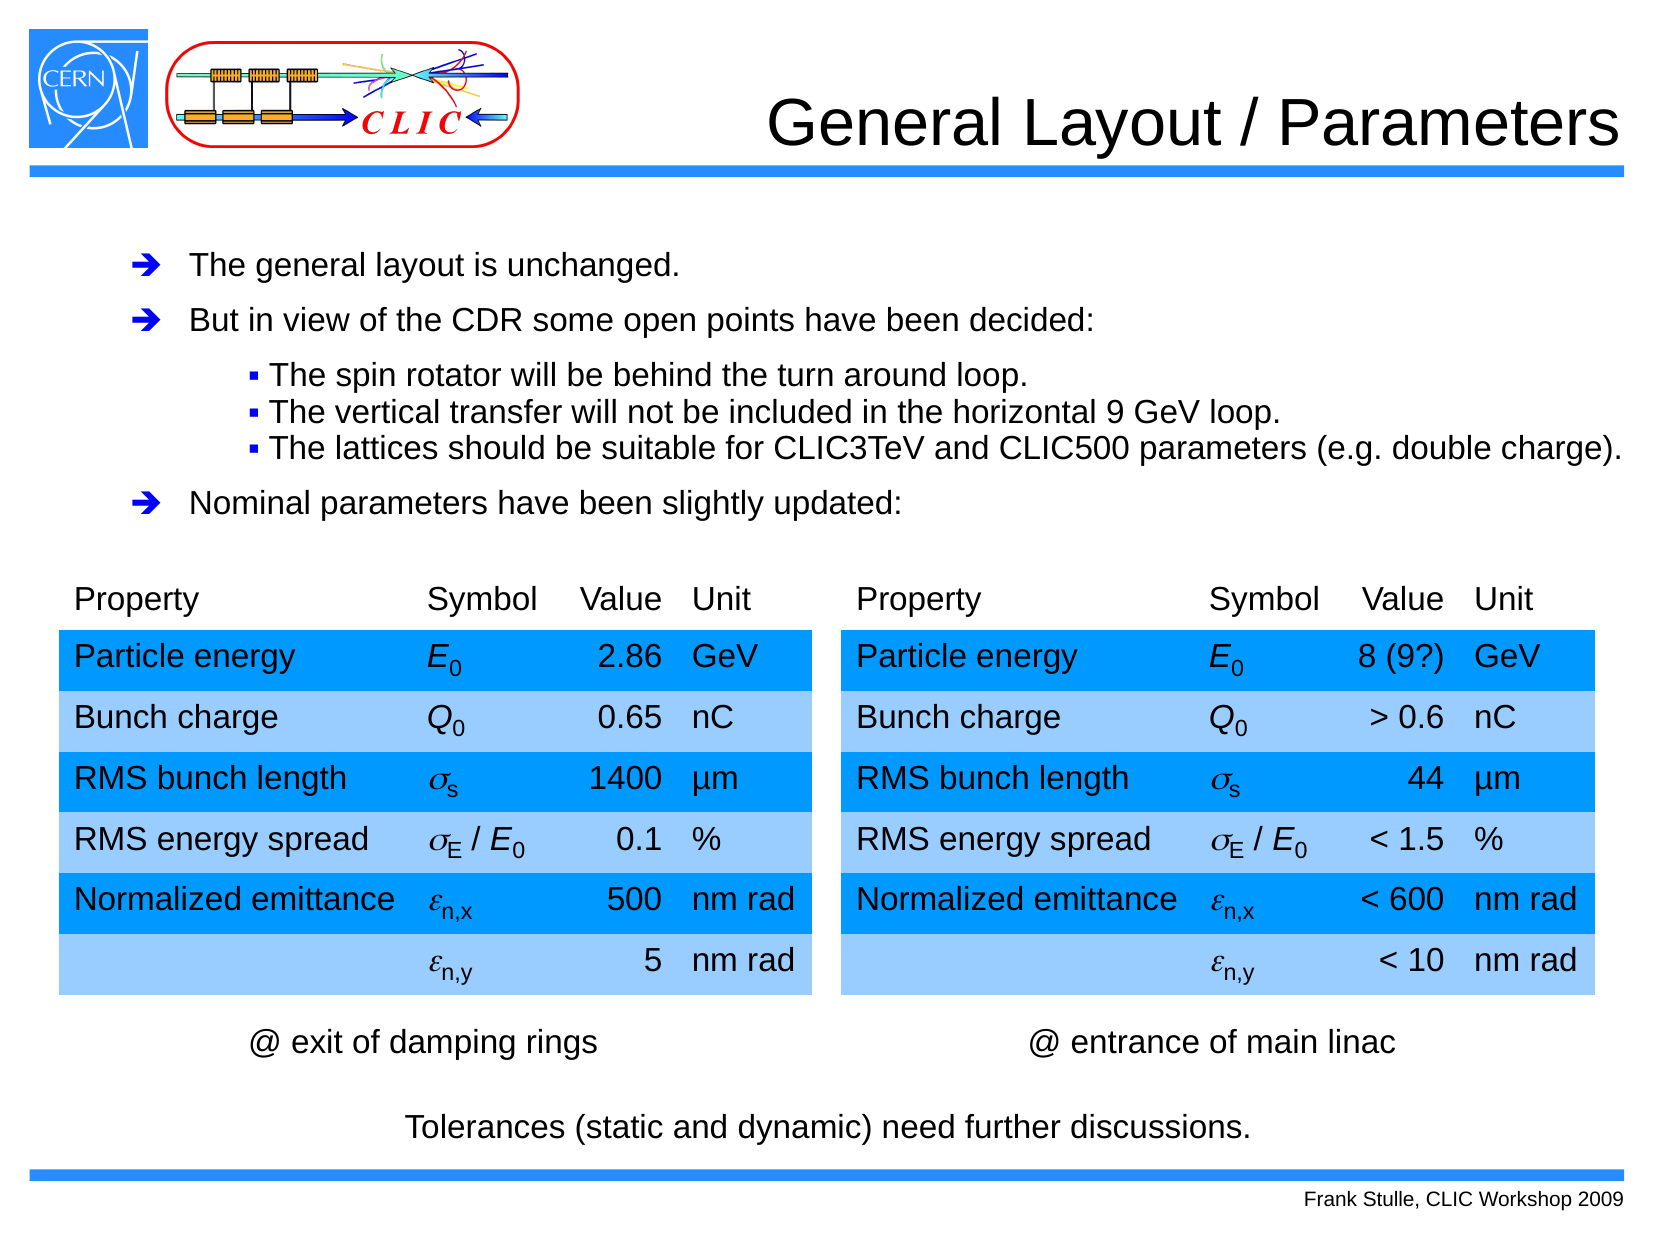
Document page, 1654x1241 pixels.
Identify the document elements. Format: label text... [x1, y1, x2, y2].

table_cell 0.1 [558, 812, 677, 873]
table_header Unit [1459, 573, 1595, 630]
table_cell < 10 [1340, 934, 1459, 995]
table_cell GeV [1459, 630, 1595, 691]
table_cell en,y [412, 934, 558, 995]
table_cell Normalized emittance [841, 873, 1194, 934]
table_cell en,x [412, 873, 558, 934]
table_cell sE / E0 [1194, 812, 1340, 873]
table_cell µm [1459, 752, 1595, 812]
table_cell en,y [1194, 934, 1340, 995]
table_cell 44 [1340, 752, 1459, 812]
table_cell µm [677, 752, 812, 812]
table_cell en,x [1194, 873, 1340, 934]
table_cell Bunch charge [59, 691, 412, 752]
table_cell 1400 [558, 752, 677, 812]
table_cell 500 [558, 873, 677, 934]
text_box Tolerances (static and dynamic) need further discussions. [389, 1101, 1268, 1154]
table_cell [841, 934, 1194, 995]
table_header Symbol [412, 573, 558, 630]
table_header Symbol [1194, 573, 1340, 630]
table_cell Particle energy [841, 630, 1194, 691]
table_cell ss [412, 752, 558, 812]
table_cell 2.86 [558, 630, 677, 691]
table_cell nm rad [677, 873, 812, 934]
table_header Value [1340, 573, 1459, 630]
title General Layout / Parameters [134, 79, 1623, 166]
table_header Property [59, 573, 412, 630]
table_cell nm rad [1459, 873, 1595, 934]
table_cell RMS bunch length [841, 752, 1194, 812]
table_cell > 0.6 [1340, 691, 1459, 752]
table_cell % [677, 812, 812, 873]
table_cell RMS energy spread [841, 812, 1194, 873]
table_cell nC [677, 691, 812, 752]
table_cell E0 [412, 630, 558, 691]
text_box  The general layout is unchanged.  But in view of the CDR some open points have been decided: ▪ The spin rotator will be behind the turn around loop. ▪ The vertical transfer will not be included in the horizontal 9 GeV loop. ▪ The lattices should be suitable for CLIC3TeV and CLIC500 parameters (e.g. double charge).  Nominal parameters have been slightly updated: [115, 239, 1641, 538]
table_cell E0 [1194, 630, 1340, 691]
table_cell nm rad [677, 934, 812, 995]
table_cell Normalized emittance [59, 873, 412, 934]
picture [165, 41, 520, 79]
table_cell ss [1194, 752, 1340, 812]
table_header Property [841, 573, 1194, 630]
table_cell 0.65 [558, 691, 677, 752]
text_box @ entrance of main linac [1012, 1015, 1412, 1068]
table_header Value [558, 573, 677, 630]
table_cell nm rad [1459, 934, 1595, 995]
table_cell RMS energy spread [59, 812, 412, 873]
table_cell sE / E0 [412, 812, 558, 873]
table_cell [59, 934, 412, 995]
table_cell Bunch charge [841, 691, 1194, 752]
table_cell < 600 [1340, 873, 1459, 934]
text_box @ exit of damping rings [233, 1015, 615, 1068]
table_cell 5 [558, 934, 677, 995]
table_cell 8 (9?) [1340, 630, 1459, 691]
table_header Unit [677, 573, 812, 630]
table_cell Q0 [412, 691, 558, 752]
table_cell RMS bunch length [59, 752, 412, 812]
table_cell < 1.5 [1340, 812, 1459, 873]
table_cell Particle energy [59, 630, 412, 691]
table_cell GeV [677, 630, 812, 691]
table_cell Q0 [1194, 691, 1340, 752]
table_cell % [1459, 812, 1595, 873]
table_cell nC [1459, 691, 1595, 752]
picture [29, 29, 148, 148]
